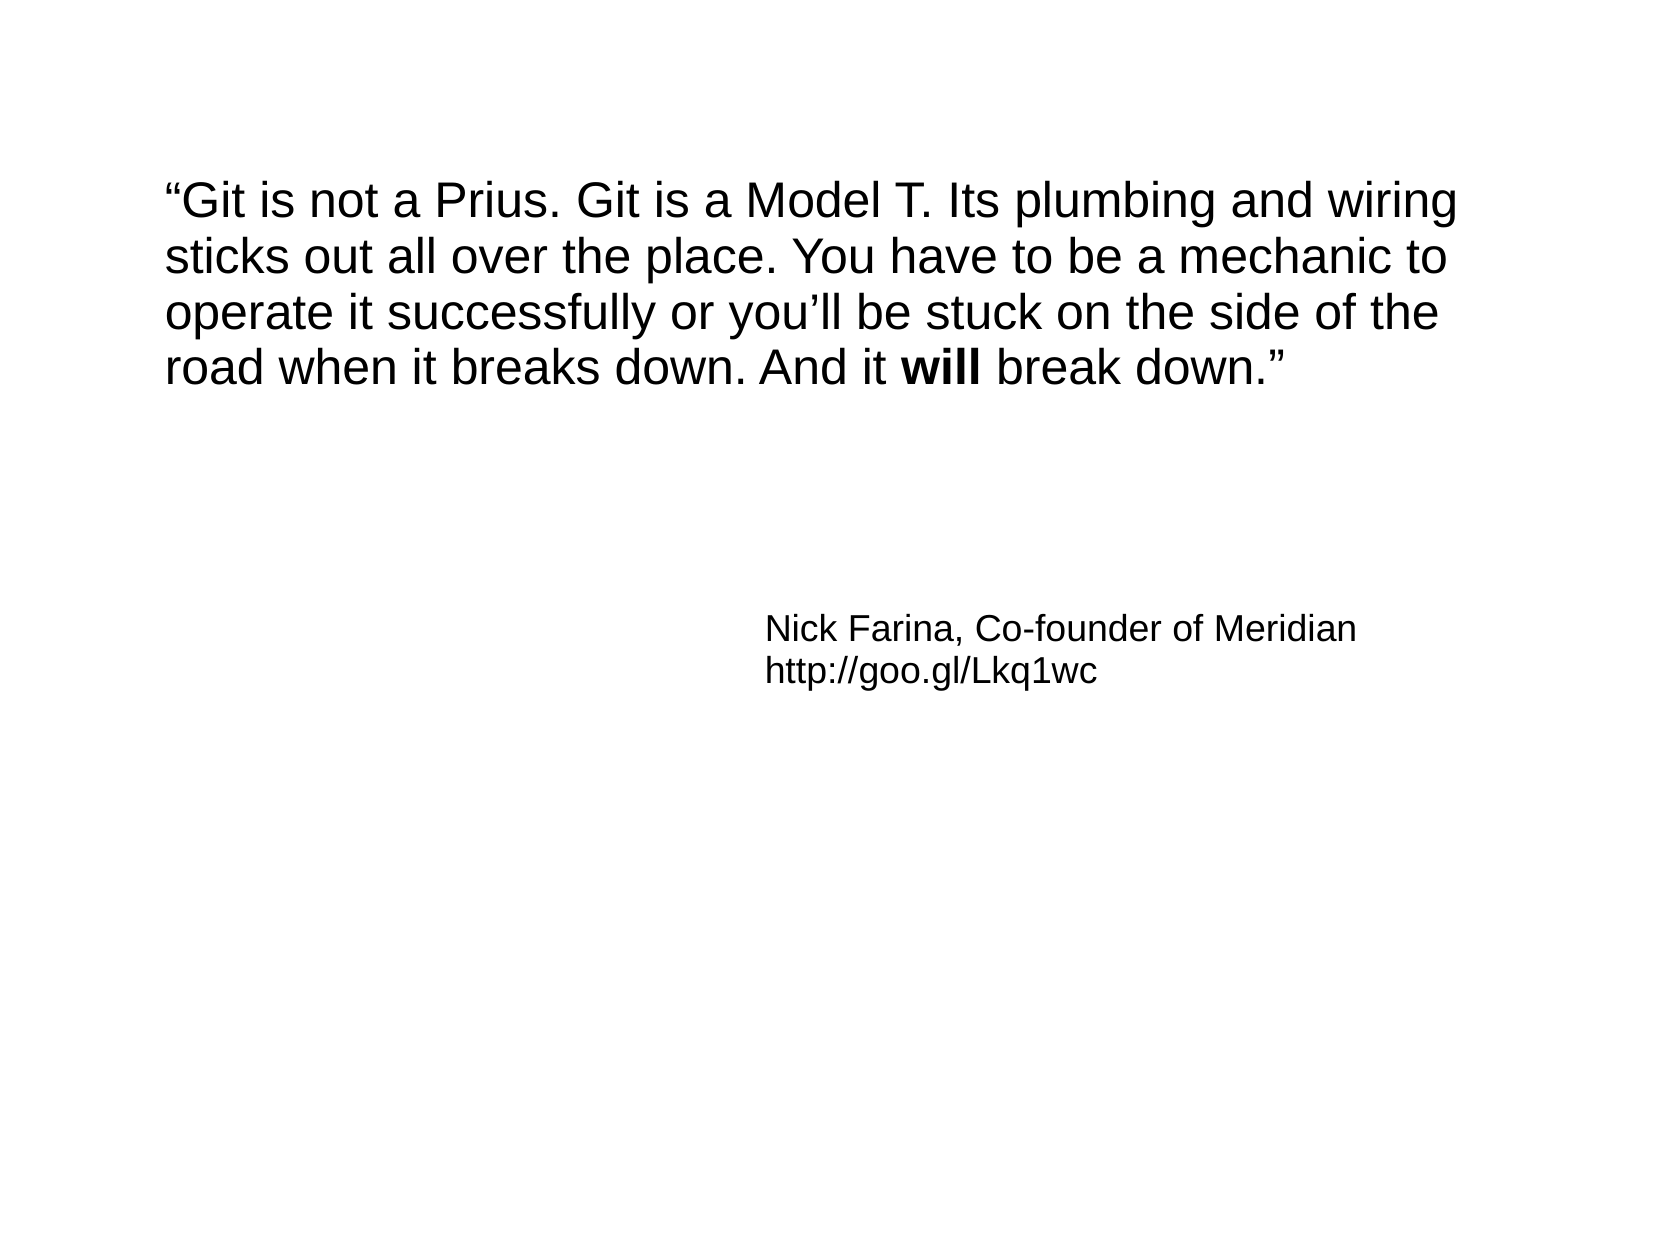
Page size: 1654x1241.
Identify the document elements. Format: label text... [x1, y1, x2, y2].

text_box “Git is not a Prius. Git is a Model T. Its plumbing and wiring sticks out all over the place. You have to be a mechanic to operate it successfully or you’ll be stuck on the side of the road when it breaks down. And it will break down.” [150, 165, 1474, 405]
text_box Nick Farina, Co-founder of Meridian http://goo.gl/Lkq1wc [750, 600, 1373, 699]
